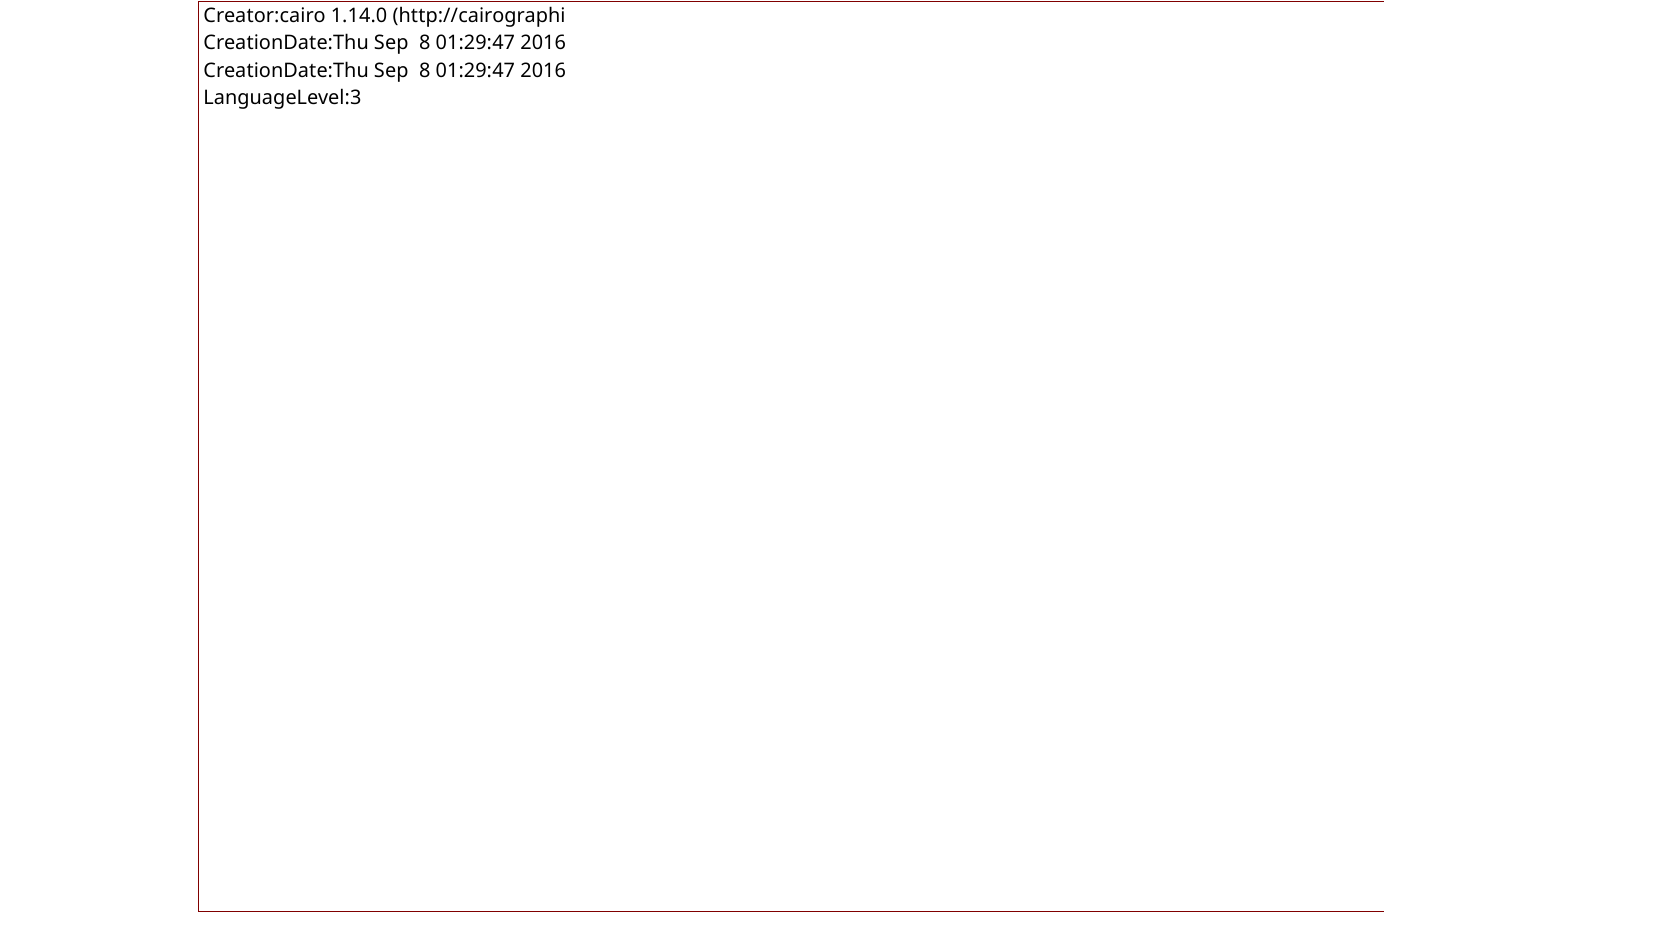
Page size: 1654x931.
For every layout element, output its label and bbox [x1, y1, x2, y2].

picture [196, 0, 1384, 912]
